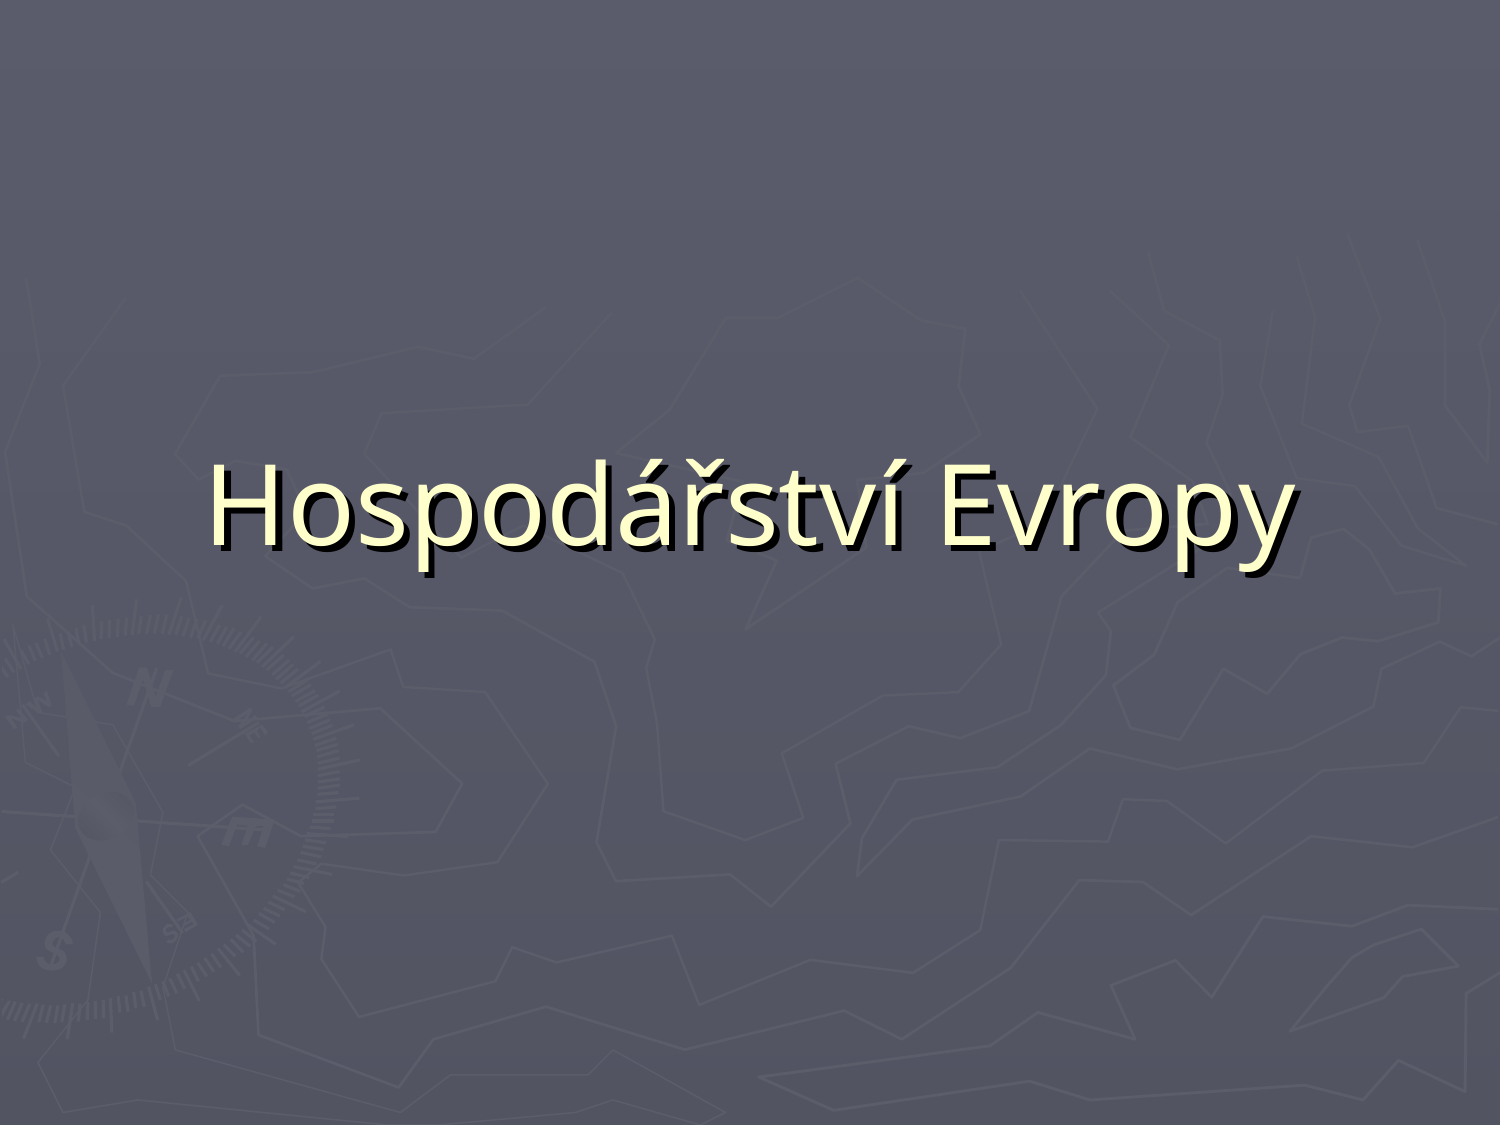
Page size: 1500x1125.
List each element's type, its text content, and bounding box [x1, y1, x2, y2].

title Hospodářství Evropy [112, 290, 1388, 575]
